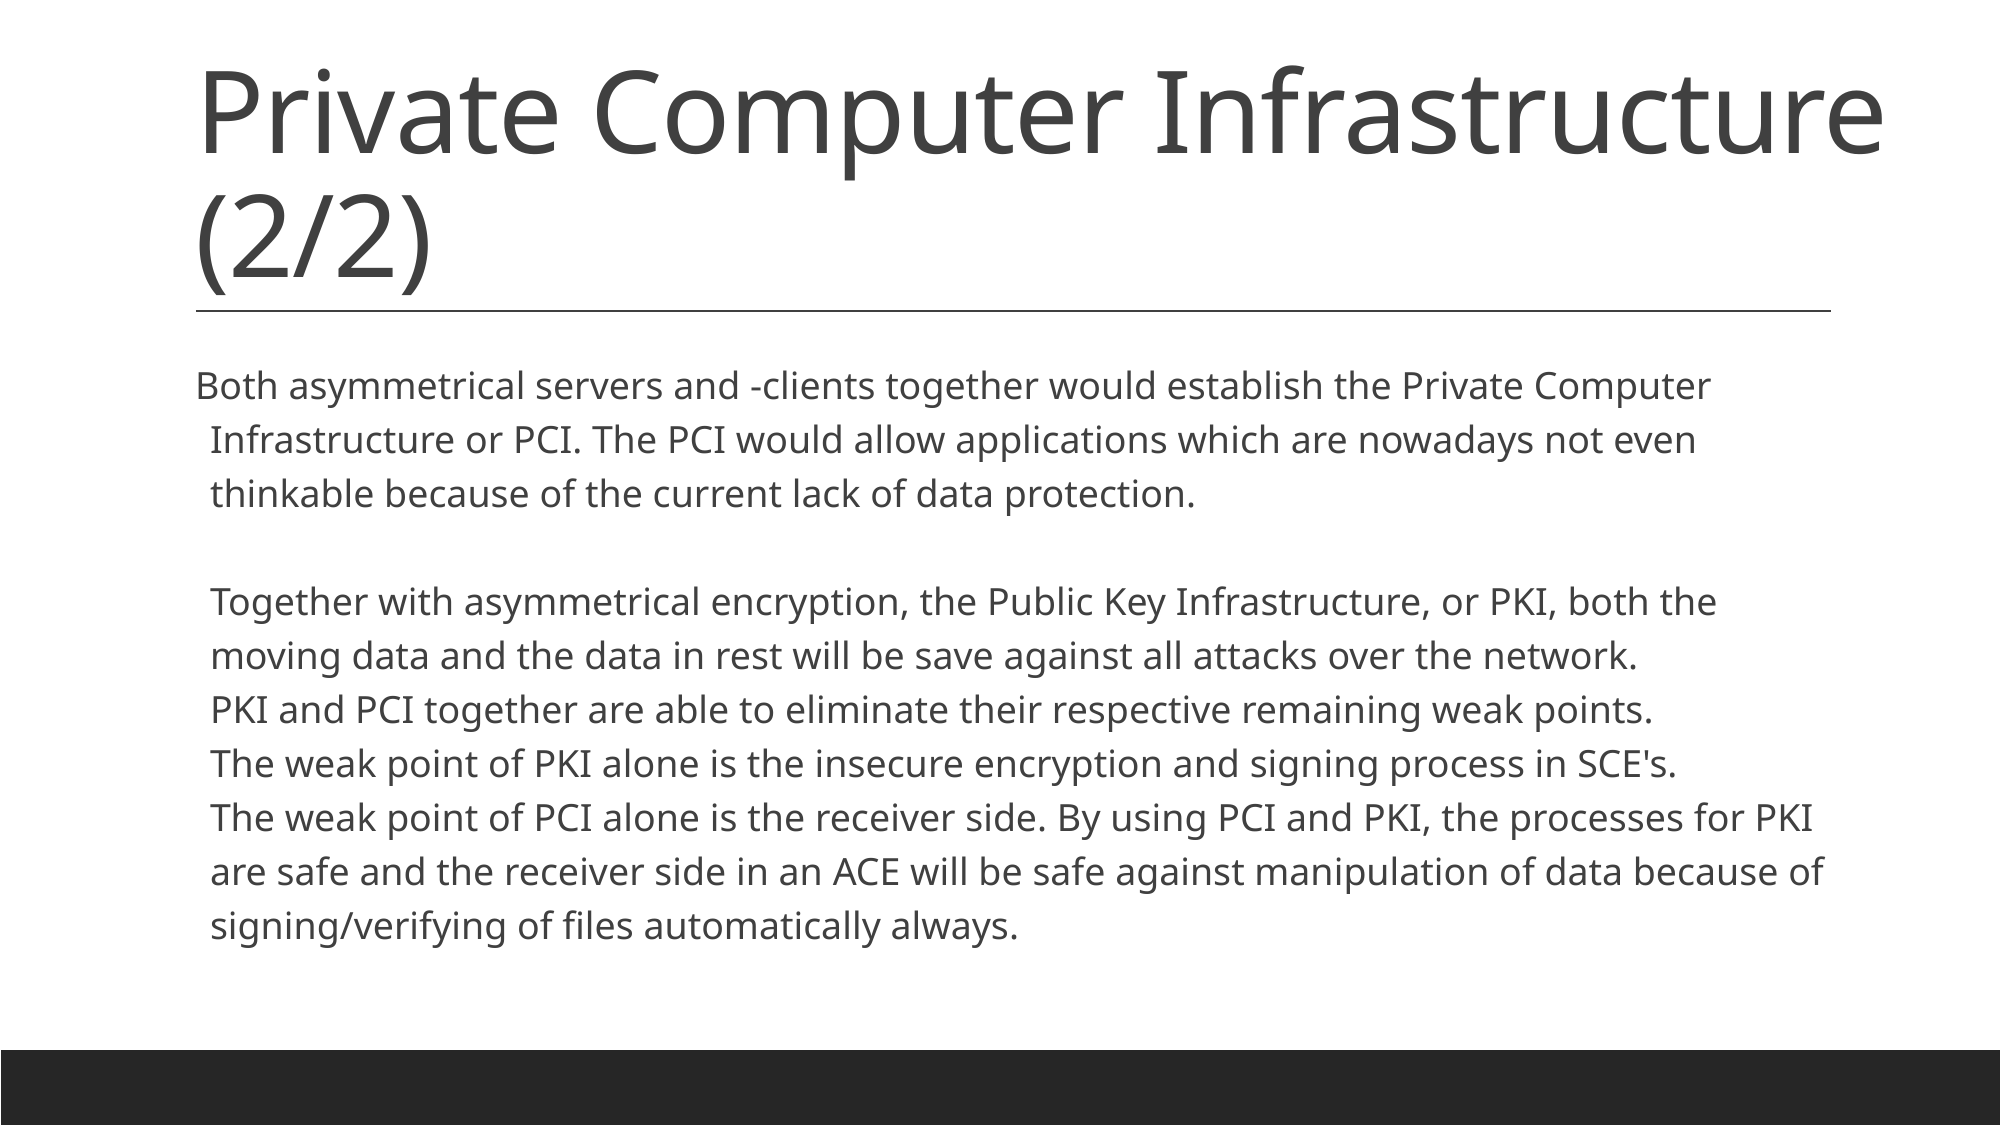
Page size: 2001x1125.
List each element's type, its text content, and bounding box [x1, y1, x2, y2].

list Both asymmetrical servers and -clients together would establish the Private Computer Infrastructure or PCI. The PCI would allow applications which are nowadays not even thinkable because of the current lack of data protection. Together with asymmetrical encryption, the Public Key Infrastructure, or PKI, both the moving data and the data in rest will be save against all attacks over the network. PKI and PCI together are able to eliminate their respective remaining weak points. The weak point of PKI alone is the insecure encryption and signing process in SCE's. The weak point of PCI alone is the receiver side. By using PCI and PKI, the processes for PKI are safe and the receiver side in an ACE will be safe against manipulation of data because of signing/verifying of files automatically always. [180, 345, 1831, 1002]
title Private Computer Infrastructure (2/2) [180, 47, 1904, 286]
